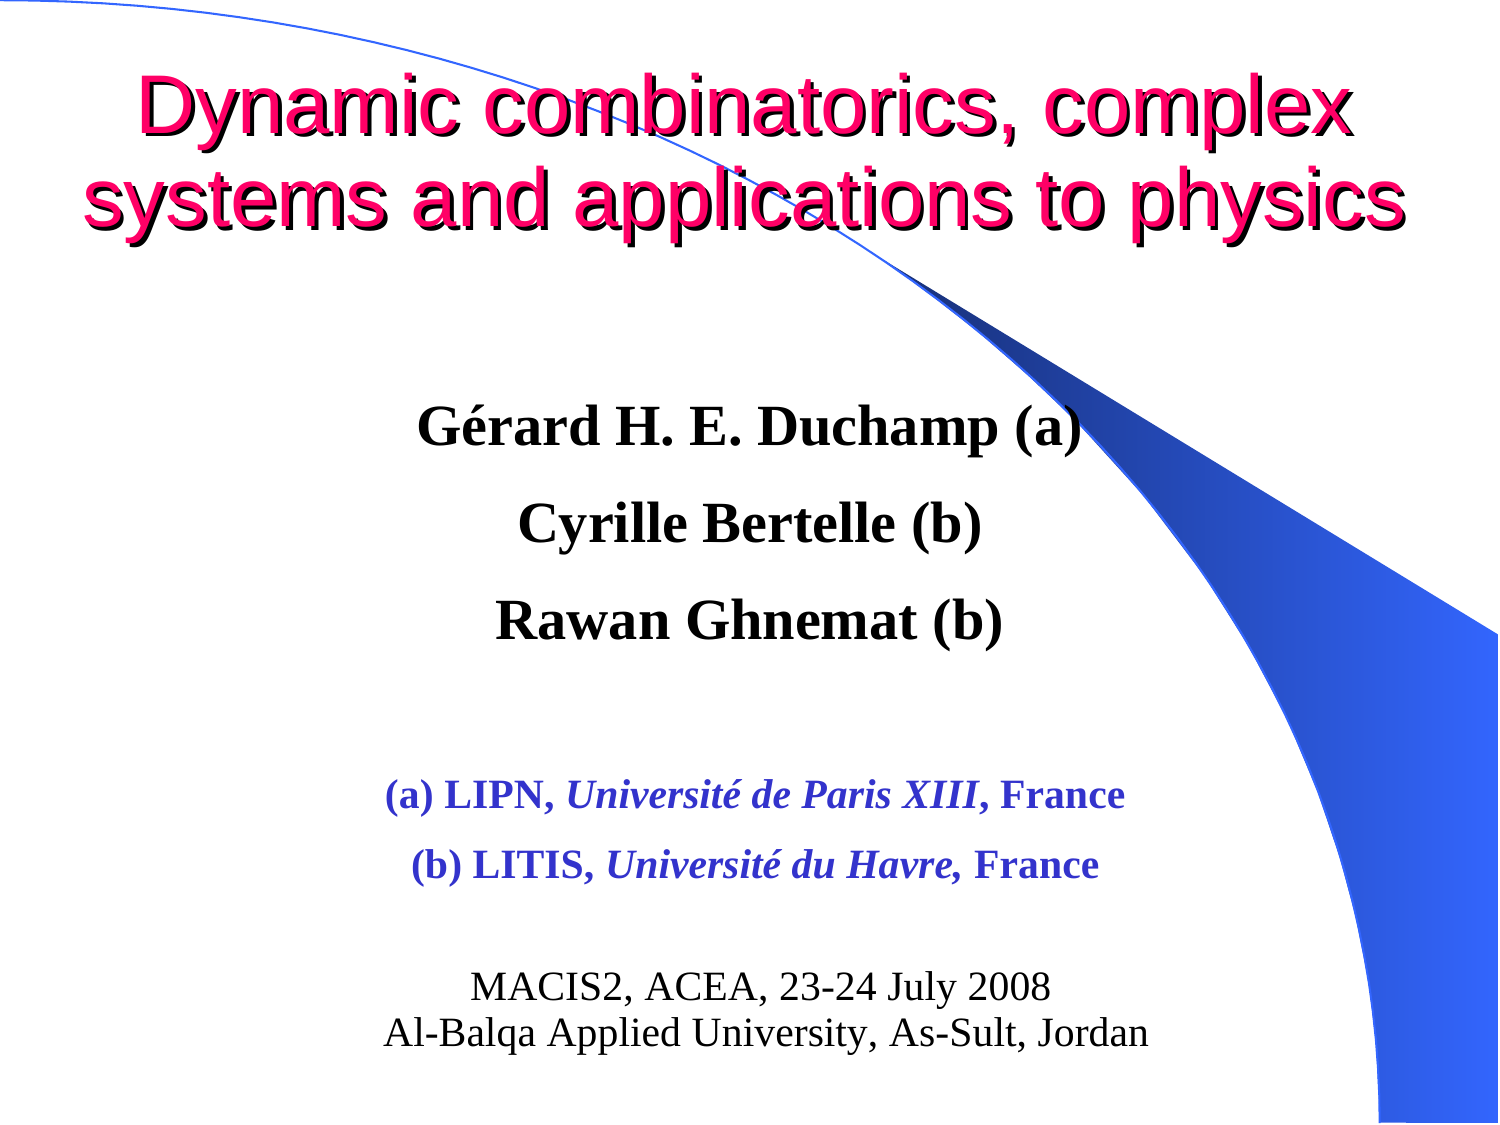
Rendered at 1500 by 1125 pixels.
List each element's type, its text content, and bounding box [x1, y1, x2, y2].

title Dynamic combinatorics, complex systems and applications to physics [25, 32, 1464, 256]
text_box MACIS2, ACEA, 23-24 July 2008 Al-Balqa Applied University, As-Sult, Jordan [124, 955, 1409, 1065]
text_box Gérard H. E. Duchamp (a) Cyrille Bertelle (b) Rawan Ghnemat (b) (a) LIPN, Université de Paris XIII, France (b) LITIS, Université du Havre, France [12, 256, 1488, 895]
